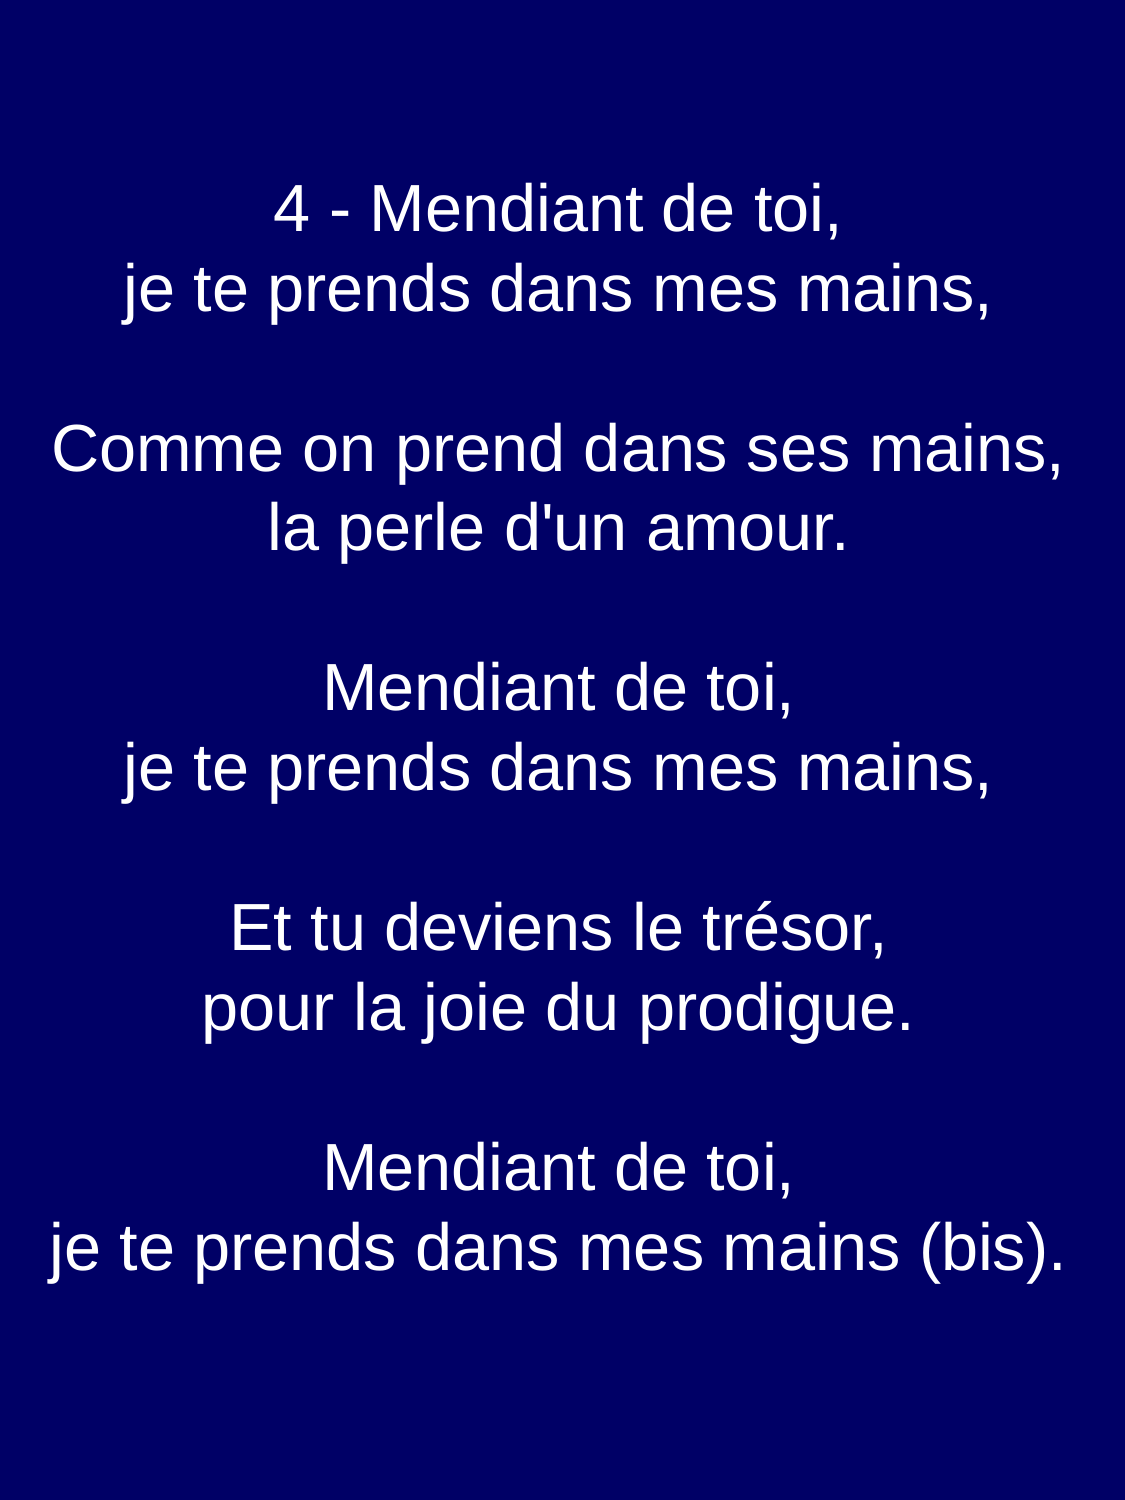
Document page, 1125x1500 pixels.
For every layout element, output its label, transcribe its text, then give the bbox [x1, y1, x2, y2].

text_box 4 - Mendiant de toi, je te prends dans mes mains, Comme on prend dans ses mains, la perle d'un amour. Mendiant de toi, je te prends dans mes mains, Et tu deviens le trésor, pour la joie du prodigue. Mendiant de toi, je te prends dans mes mains (bis). [34, 94, 1083, 1309]
